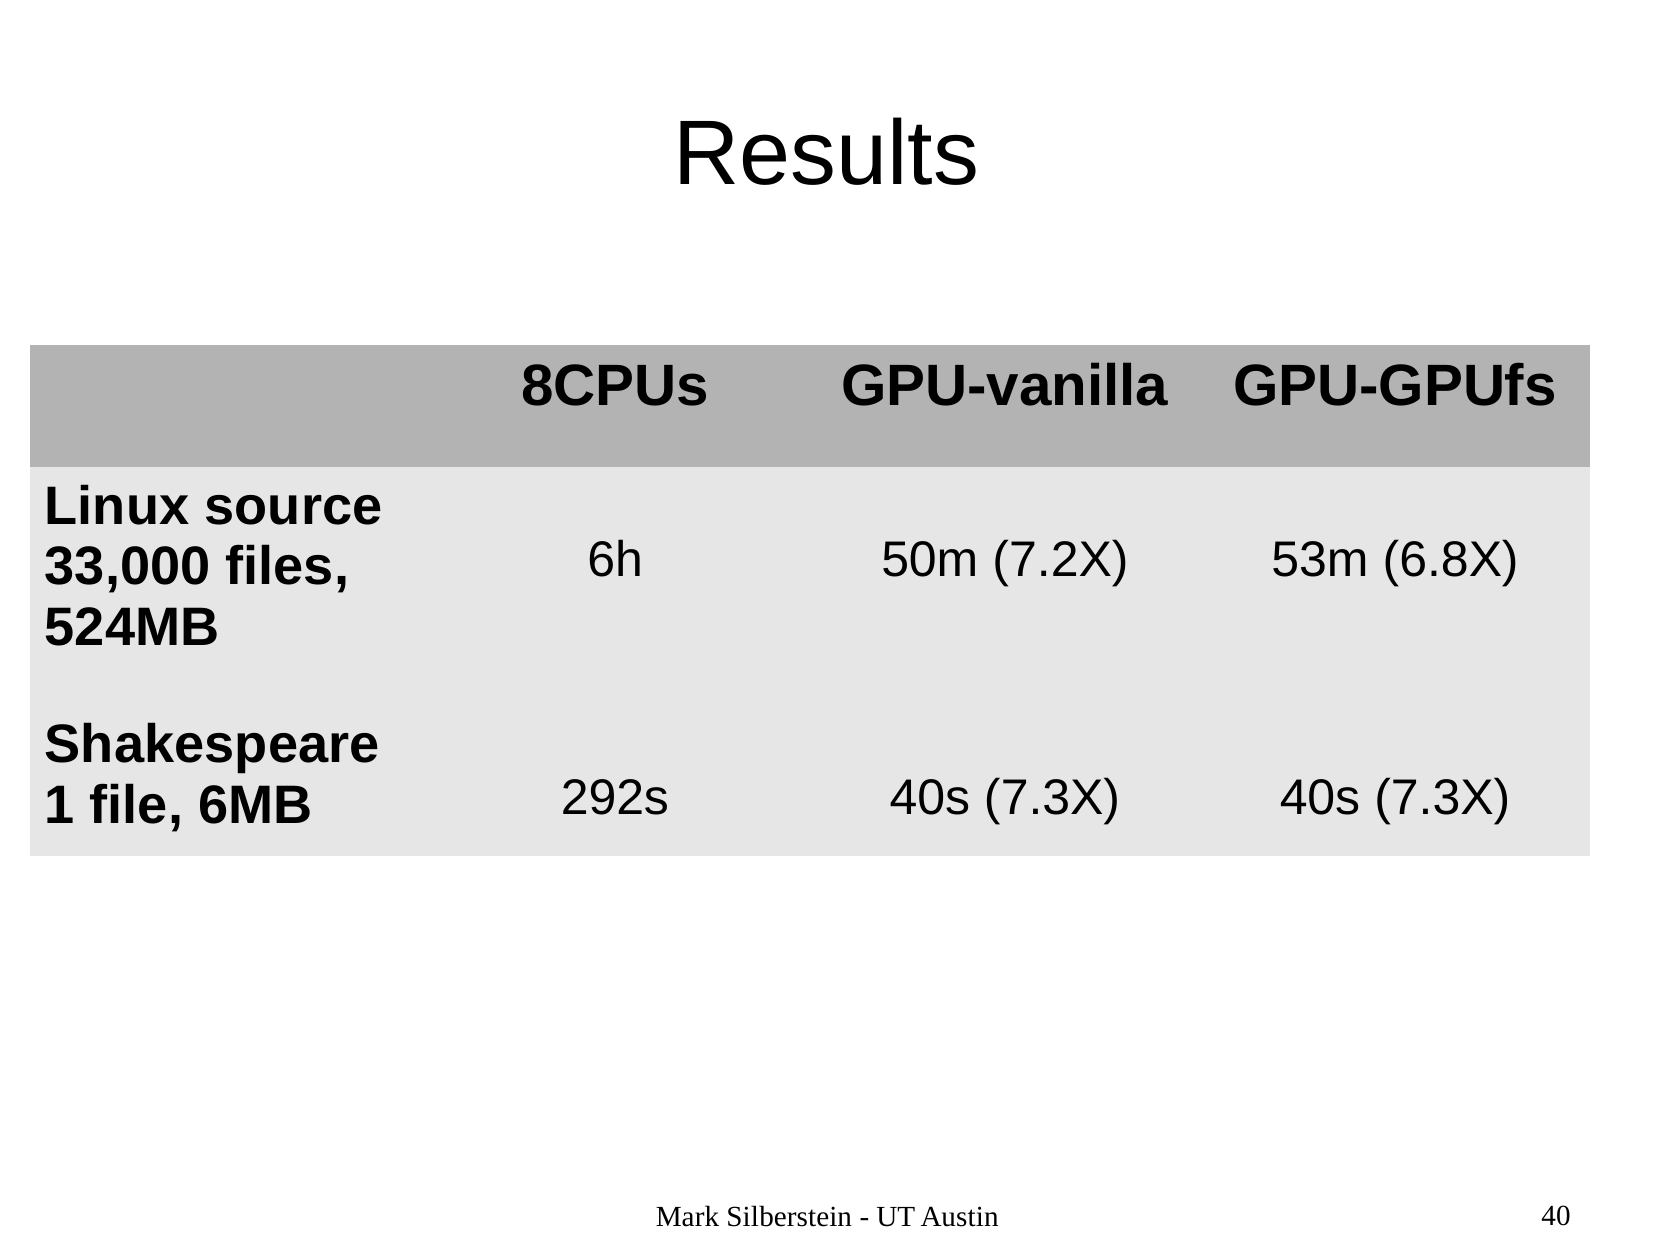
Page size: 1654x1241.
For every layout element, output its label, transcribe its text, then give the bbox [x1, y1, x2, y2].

table_cell 40s (7.3X) [1200, 706, 1590, 856]
table_cell Shakespeare 1 file, 6MB [30, 706, 420, 856]
table_header GPU-vanilla [810, 345, 1200, 467]
table_cell 53m (6.8X) [1200, 467, 1590, 706]
table_cell Linux source 33,000 files, 524MB [30, 467, 420, 706]
table_cell 292s [420, 706, 810, 856]
table_header GPU-GPUfs [1200, 345, 1590, 467]
table_cell 50m (7.2X) [810, 467, 1200, 706]
table_header 8CPUs [420, 345, 810, 467]
table_header [30, 345, 420, 467]
title Results [82, 49, 1571, 257]
table_cell 40s (7.3X) [810, 706, 1200, 856]
table_cell 6h [420, 467, 810, 706]
